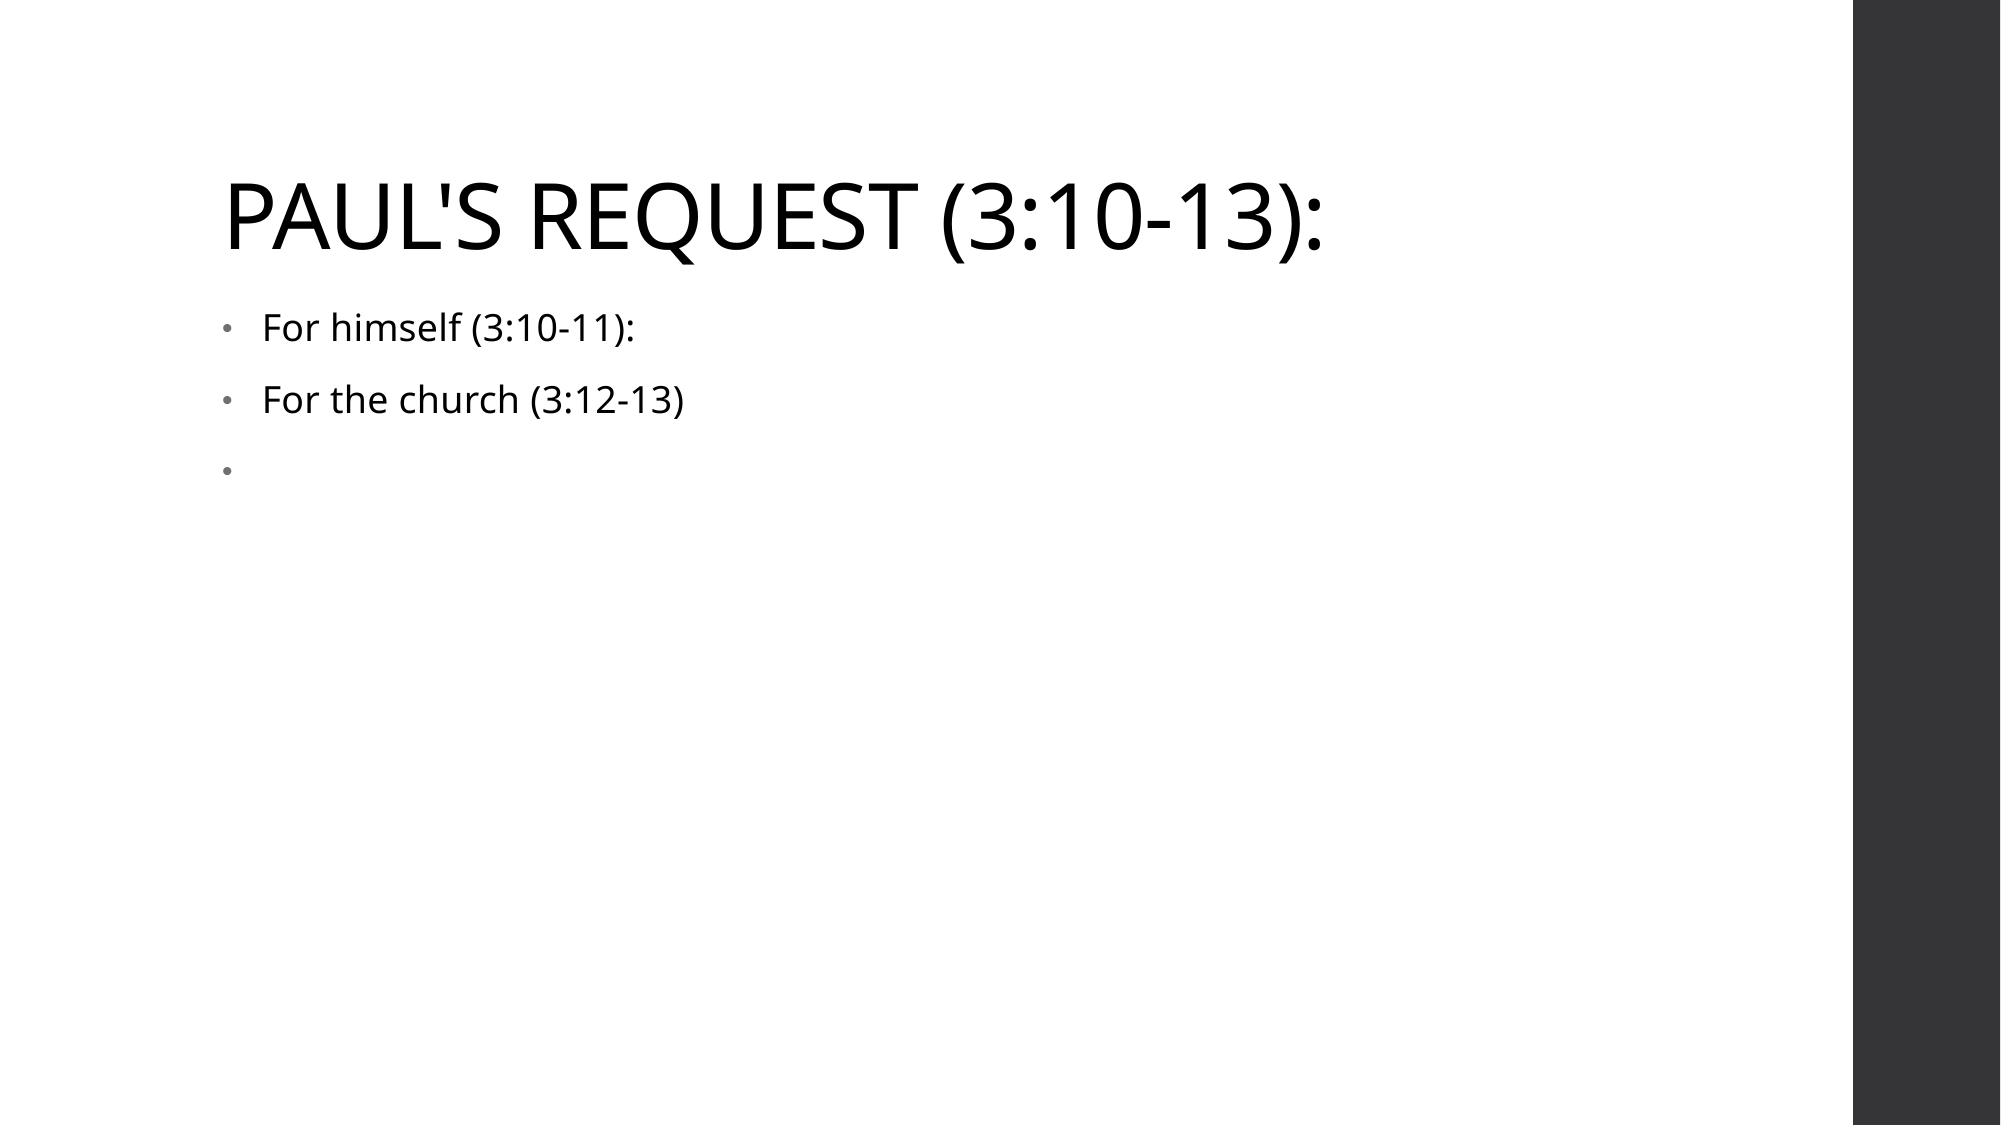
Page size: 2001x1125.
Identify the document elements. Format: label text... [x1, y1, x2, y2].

list For himself (3:10-11): For the church (3:12-13) [206, 299, 1617, 1014]
title PAUL'S REQUEST (3:10-13): [206, 60, 1797, 278]
